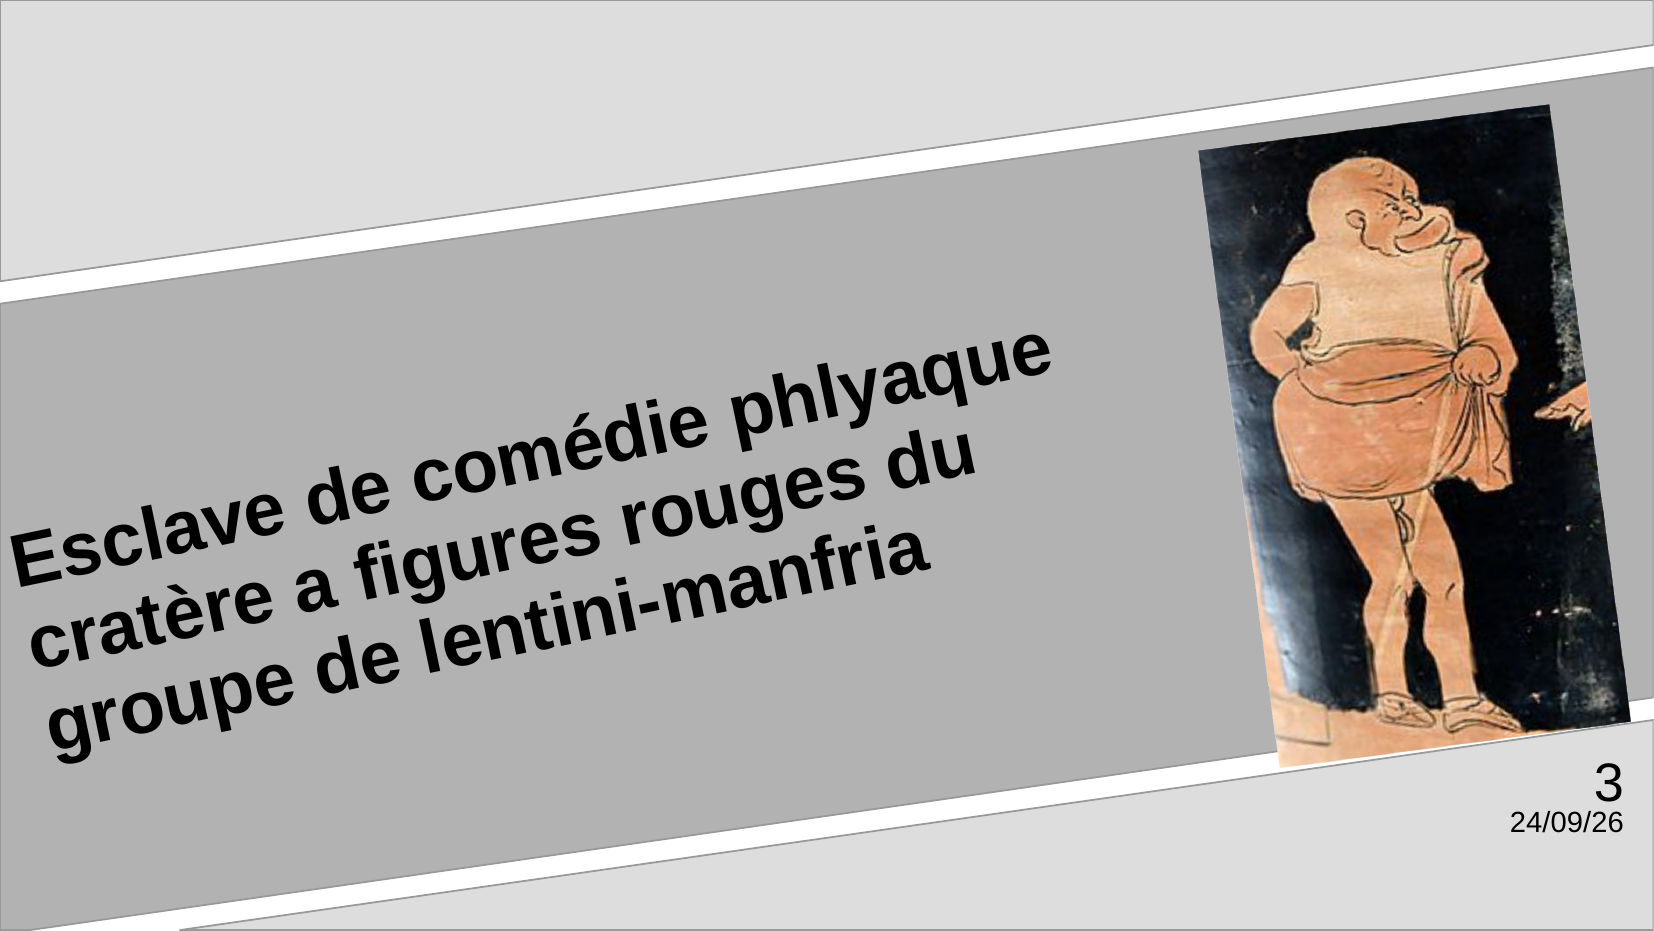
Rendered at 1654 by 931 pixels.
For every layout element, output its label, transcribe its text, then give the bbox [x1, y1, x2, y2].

picture [1197, 103, 1631, 768]
title Esclave de comédie phlyaque cratère a figures rouges du groupe de lentini-manfria [0, 108, 1267, 931]
